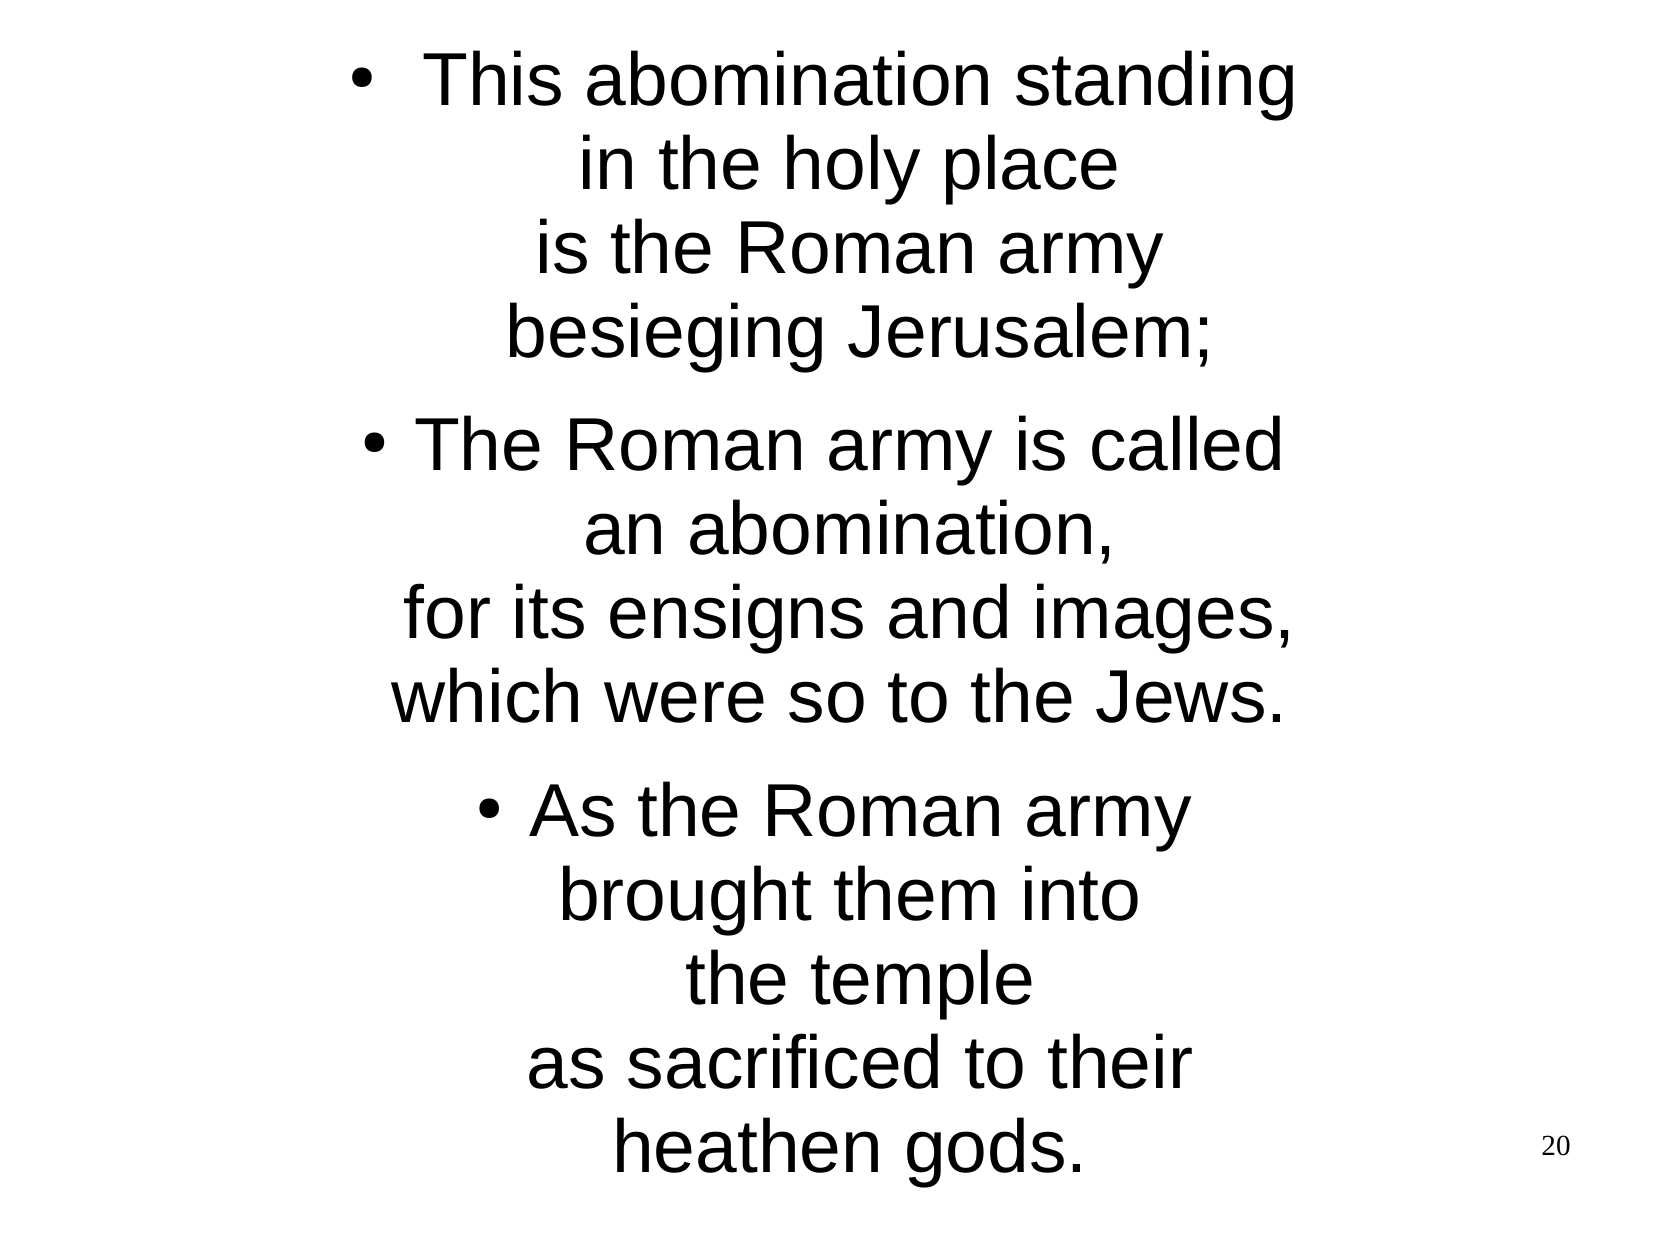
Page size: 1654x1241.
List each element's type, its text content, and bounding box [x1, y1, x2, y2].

list This abomination standing in the holy place is the Roman army besieging Jerusalem; The Roman army is called an abomination, for its ensigns and images, which were so to the Jews. As the Roman army brought them into the temple as sacrificed to their heathen gods. [37, 37, 1613, 1201]
